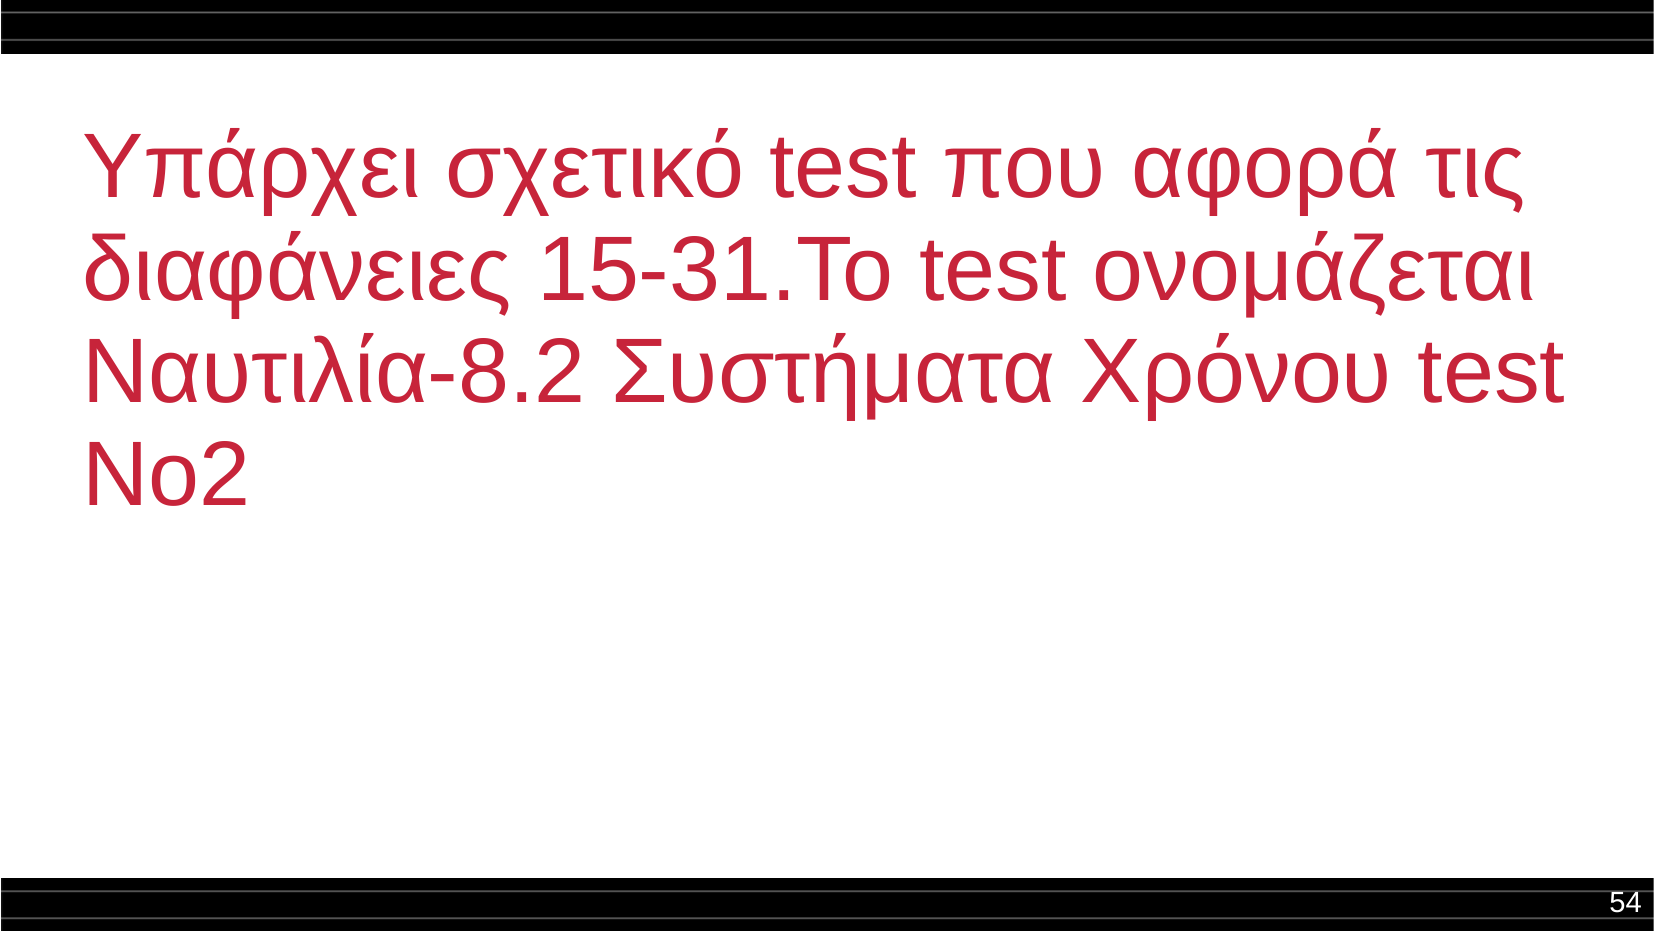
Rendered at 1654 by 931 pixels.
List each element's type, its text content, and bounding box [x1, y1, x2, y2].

title Υπάρχει σχετικό test που αφορά τις διαφάνειες 15-31.Το test ονομάζεται Ναυτιλία-8.2 Συστήματα Χρόνου test Νο2 [82, 114, 1571, 526]
picture [1, 0, 1654, 54]
picture [1, 878, 1654, 931]
